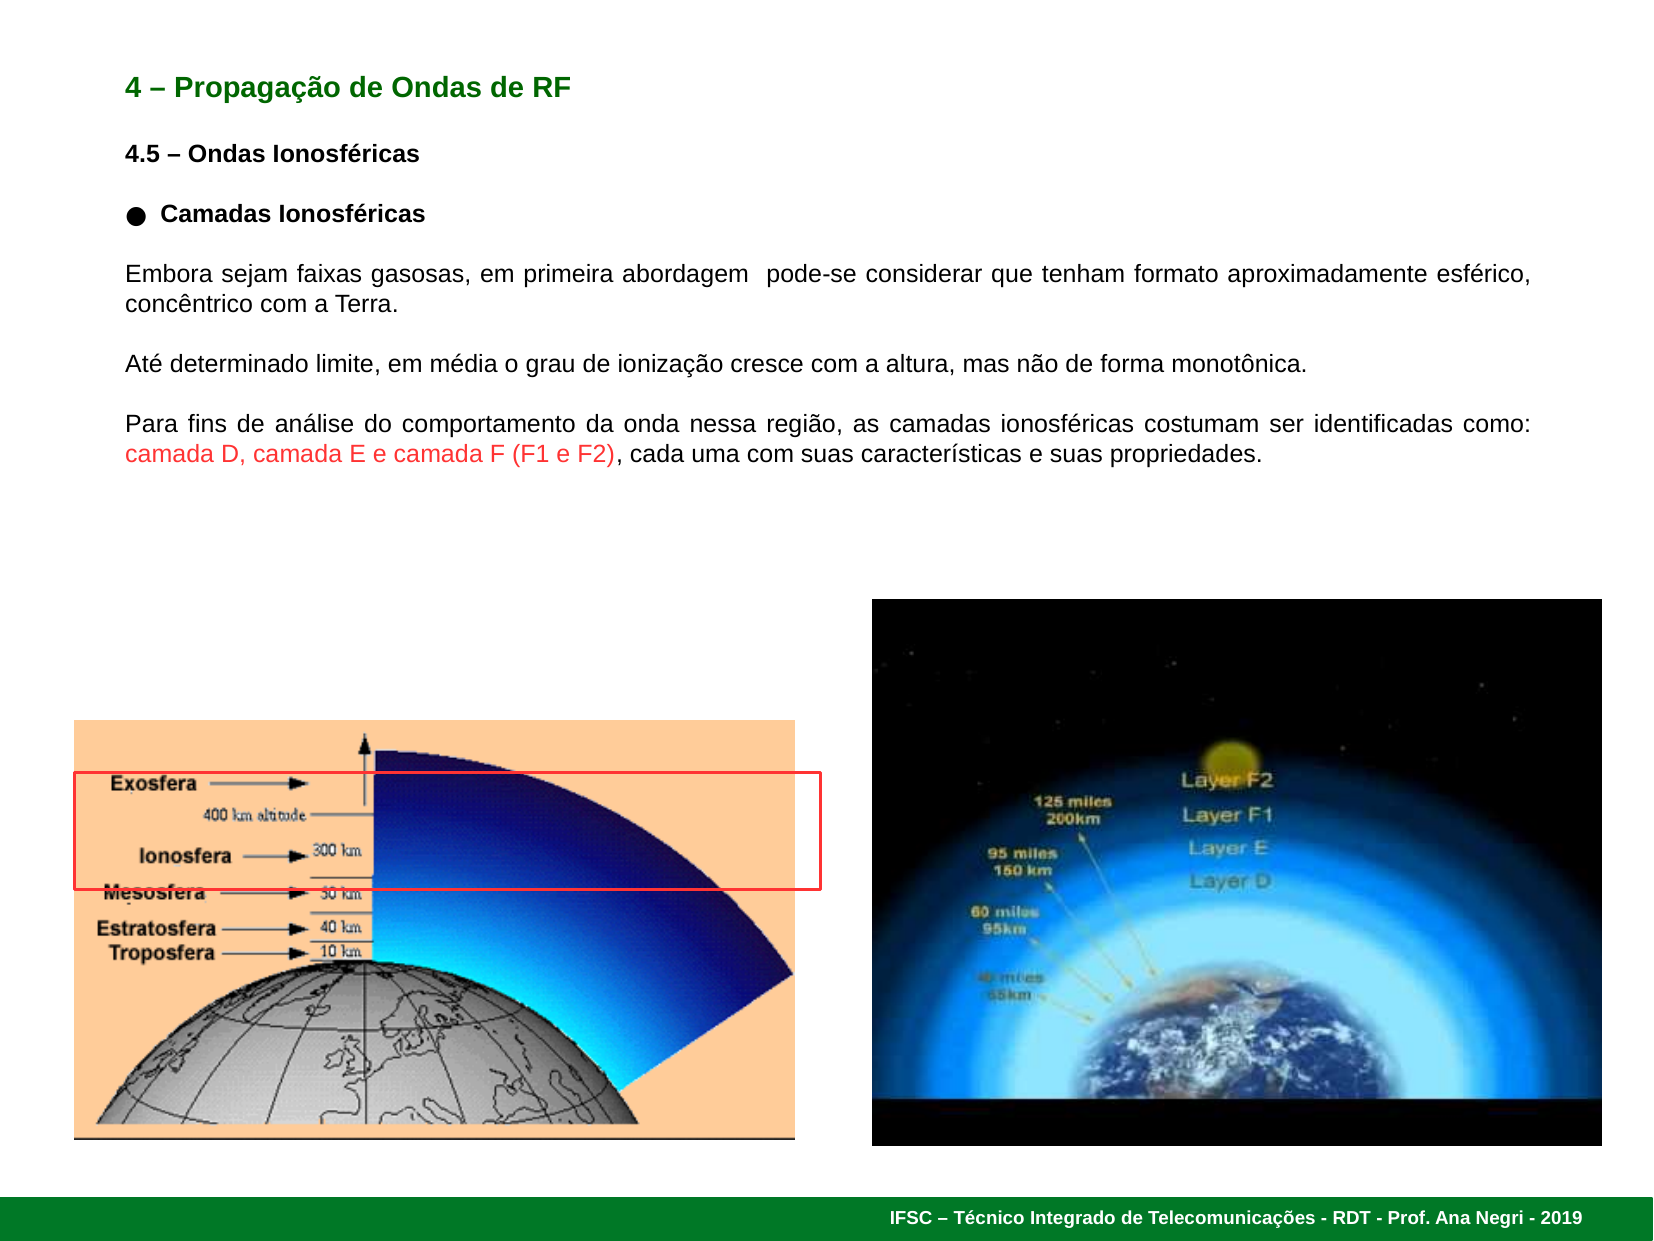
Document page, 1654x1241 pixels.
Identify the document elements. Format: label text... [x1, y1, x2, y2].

text_box 4 – Propagação de Ondas de RF 4.5 – Ondas Ionosféricas Camadas Ionosféricas Embora sejam faixas gasosas, em primeira abordagem pode-se considerar que tenham formato aproximadamente esférico, concêntrico com a Terra. Até determinado limite, em média o grau de ionização cresce com a altura, mas não de forma monotônica. Para fins de análise do comportamento da onda nessa região, as camadas ionosféricas costumam ser identificadas como: camada D, camada E e camada F (F1 e F2), cada uma com suas características e suas propriedades. [110, 60, 1550, 630]
text_box IFSC – Técnico Integrado de Telecomunicações - RDT - Prof. Ana Negri - 2019 [875, 1197, 1653, 1236]
picture [74, 891, 795, 1140]
picture [76, 774, 795, 888]
picture [872, 599, 1602, 1146]
text_box [0, 1197, 1653, 1241]
picture [74, 720, 795, 771]
